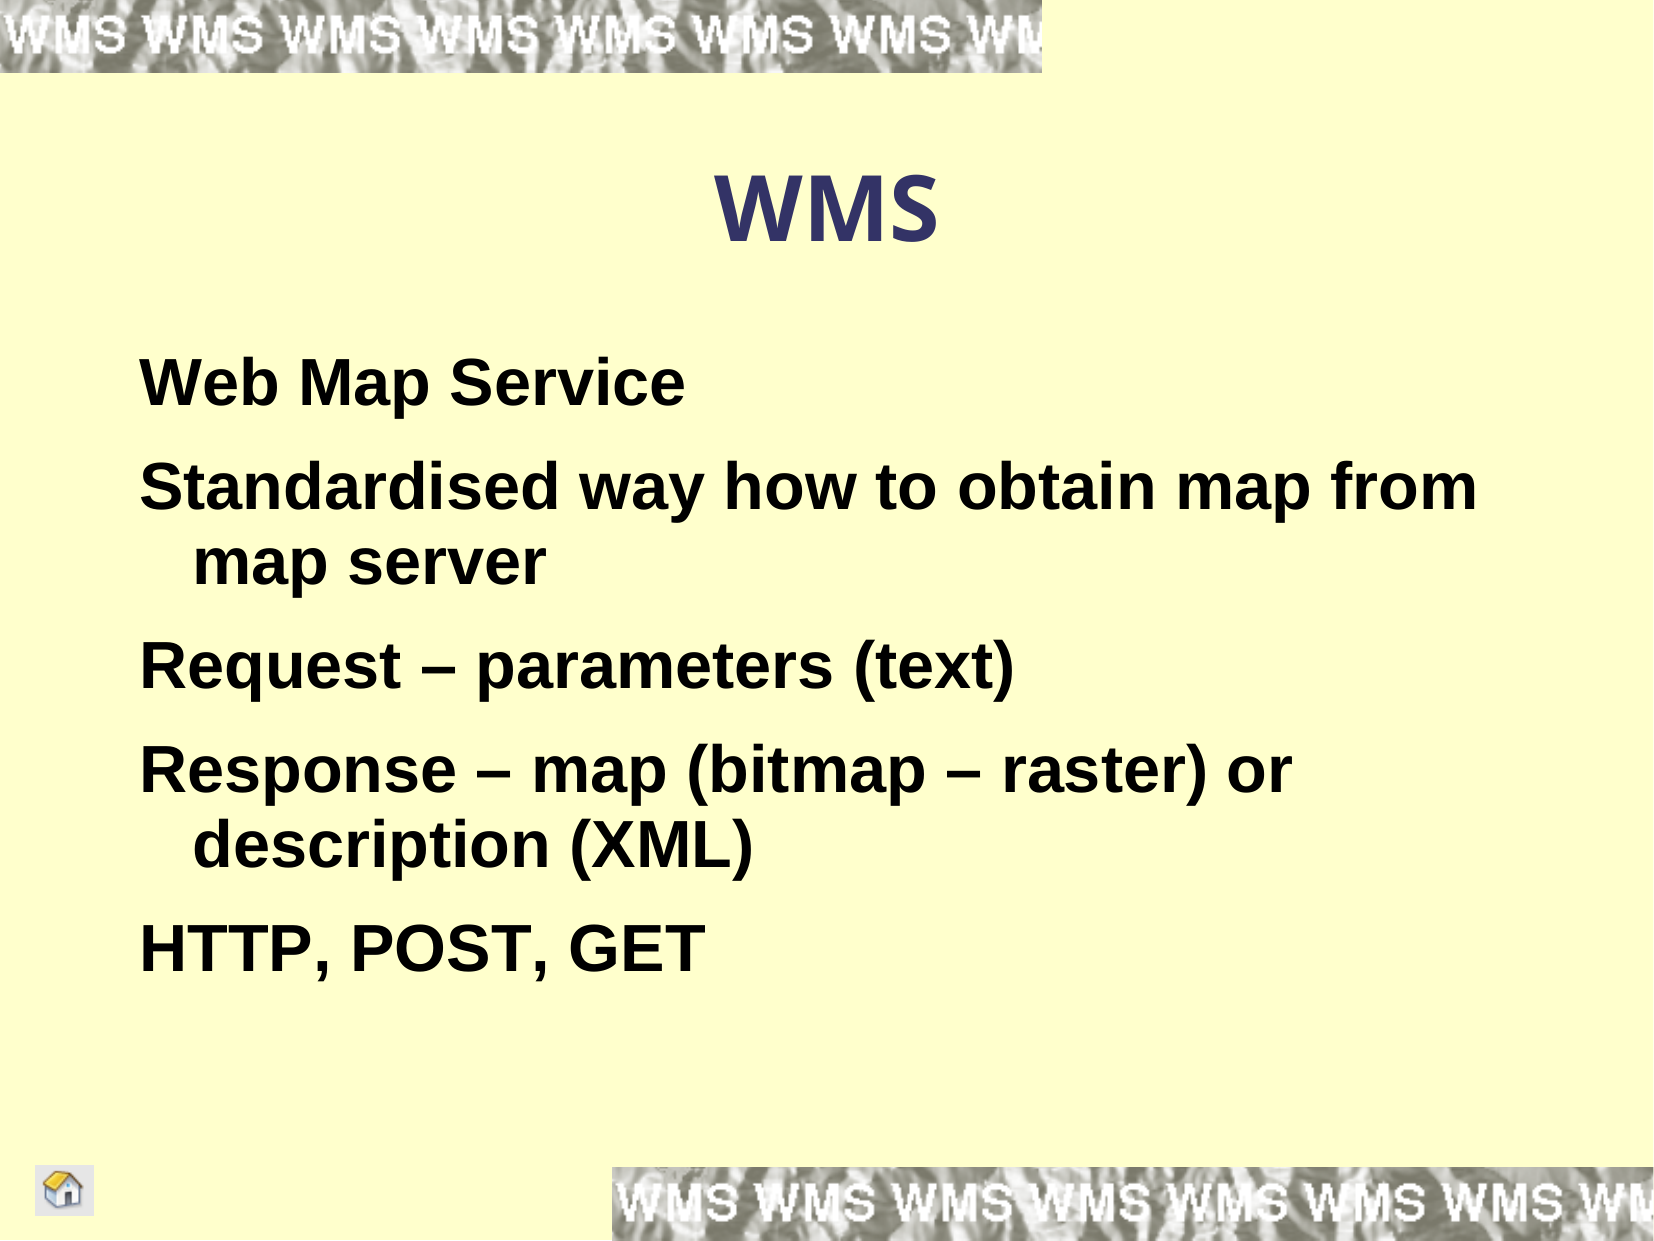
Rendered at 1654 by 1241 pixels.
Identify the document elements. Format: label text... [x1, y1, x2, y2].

picture [612, 1167, 1654, 1241]
list Web Map Service Standardised way how to obtain map from map server Request – parameters (text) Response – map (bitmap – raster) or description (XML) HTTP, POST, GET [121, 344, 1534, 1127]
title WMS [121, 102, 1534, 311]
picture [35, 1165, 94, 1216]
picture [0, 0, 1042, 73]
